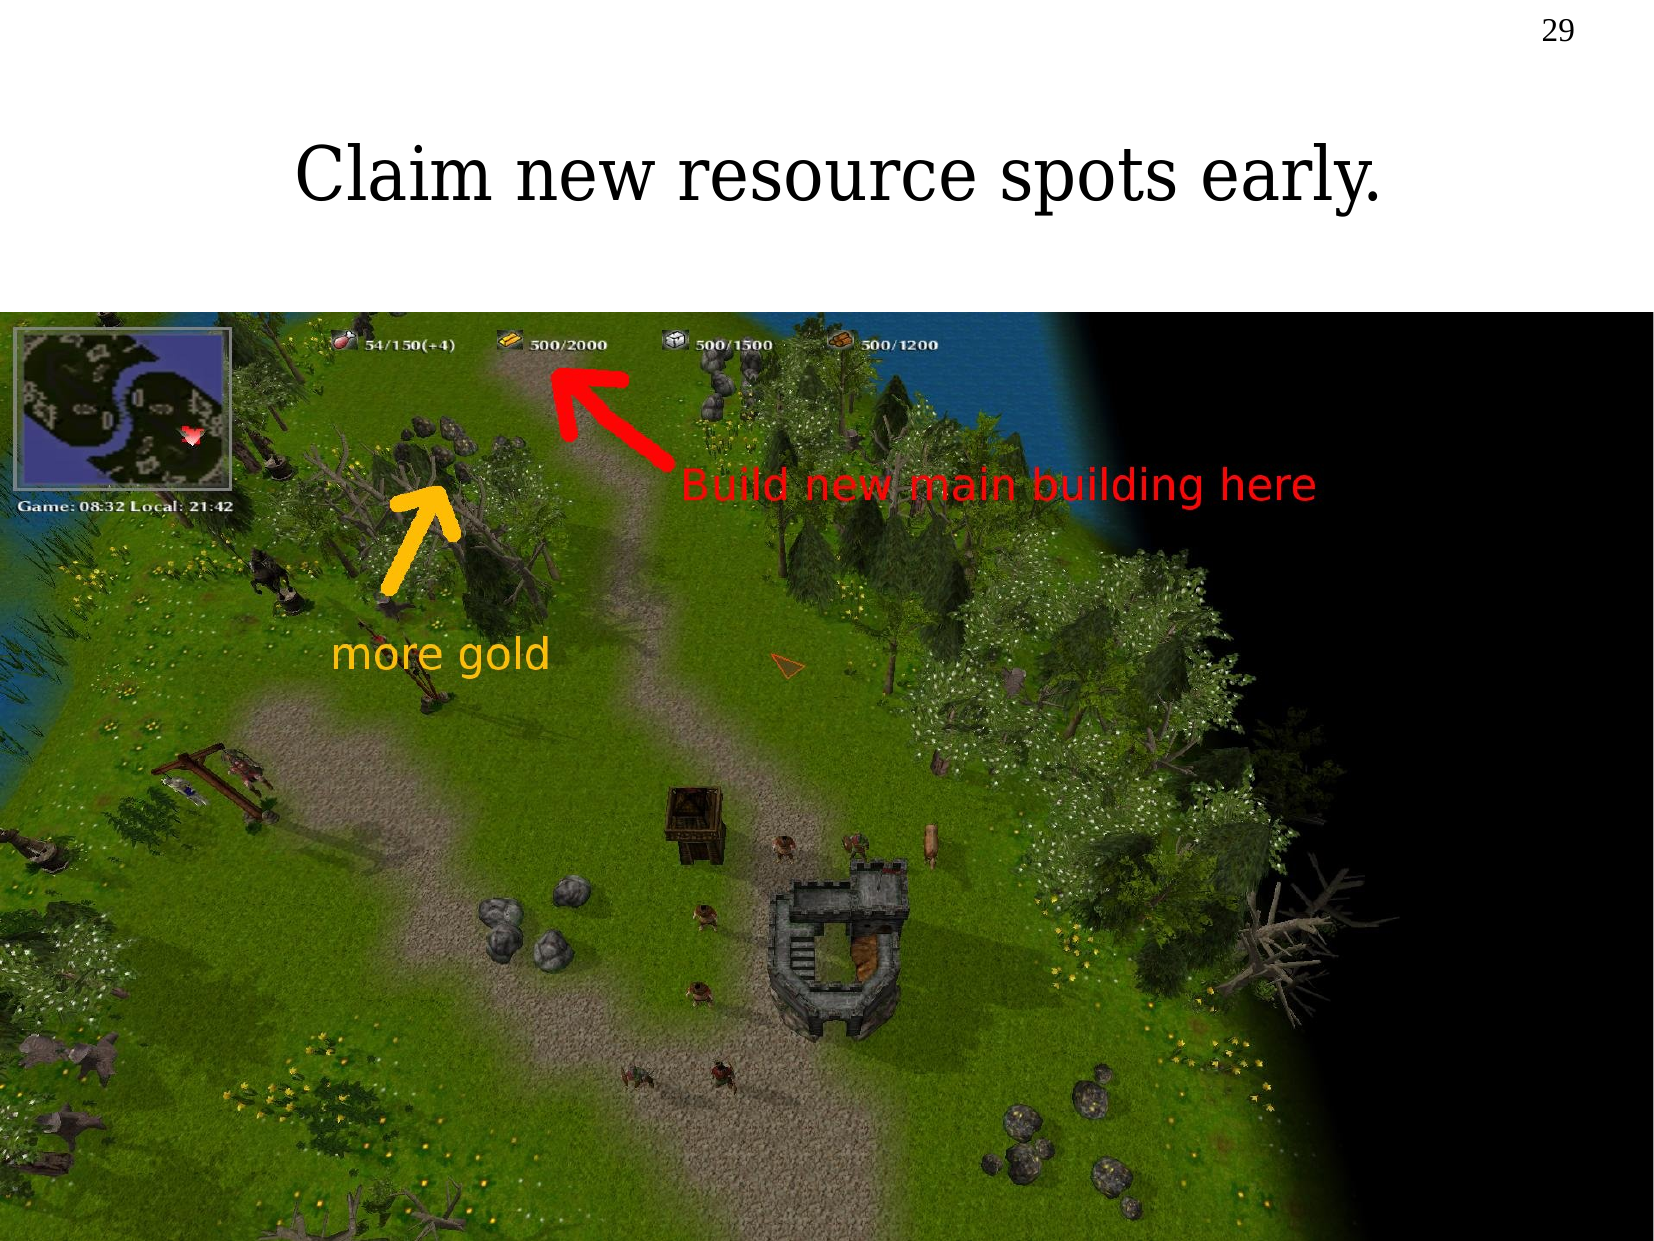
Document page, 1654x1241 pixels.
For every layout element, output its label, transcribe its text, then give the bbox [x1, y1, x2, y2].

picture [0, 312, 1654, 1241]
title Claim new resource spots early. [82, 49, 1571, 257]
